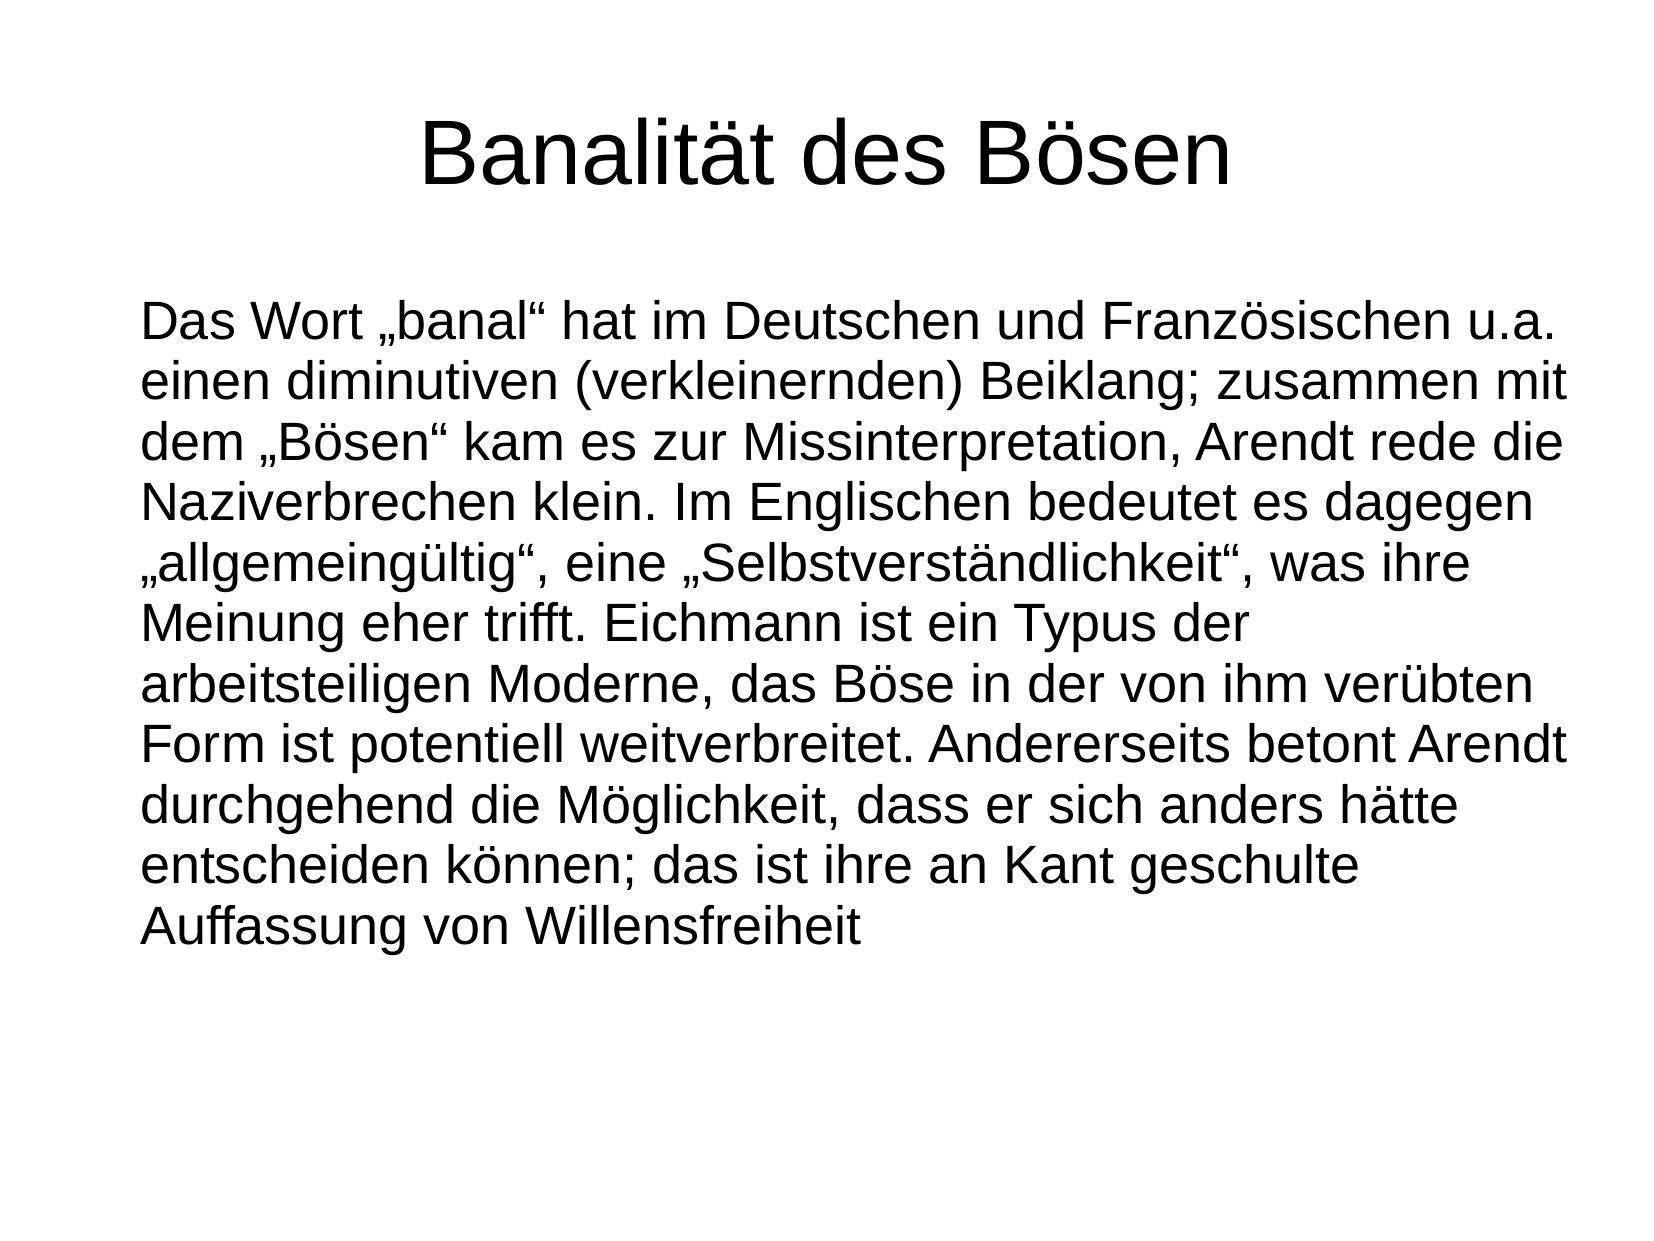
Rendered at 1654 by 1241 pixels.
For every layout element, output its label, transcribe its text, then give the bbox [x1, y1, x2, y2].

list Das Wort „banal“ hat im Deutschen und Französischen u.a. einen diminutiven (verkleinernden) Beiklang; zusammen mit dem „Bösen“ kam es zur Missinterpretation, Arendt rede die Naziverbrechen klein. Im Englischen bedeutet es dagegen „allgemeingültig“, eine „Selbstverständlichkeit“, was ihre Meinung eher trifft. Eichmann ist ein Typus der arbeitsteiligen Moderne, das Böse in der von ihm verübten Form ist potentiell weitverbreitet. Andererseits betont Arendt durchgehend die Möglichkeit, dass er sich anders hätte entscheiden können; das ist ihre an Kant geschulte Auffassung von Willensfreiheit [82, 290, 1571, 1010]
title Banalität des Bösen [82, 49, 1571, 257]
